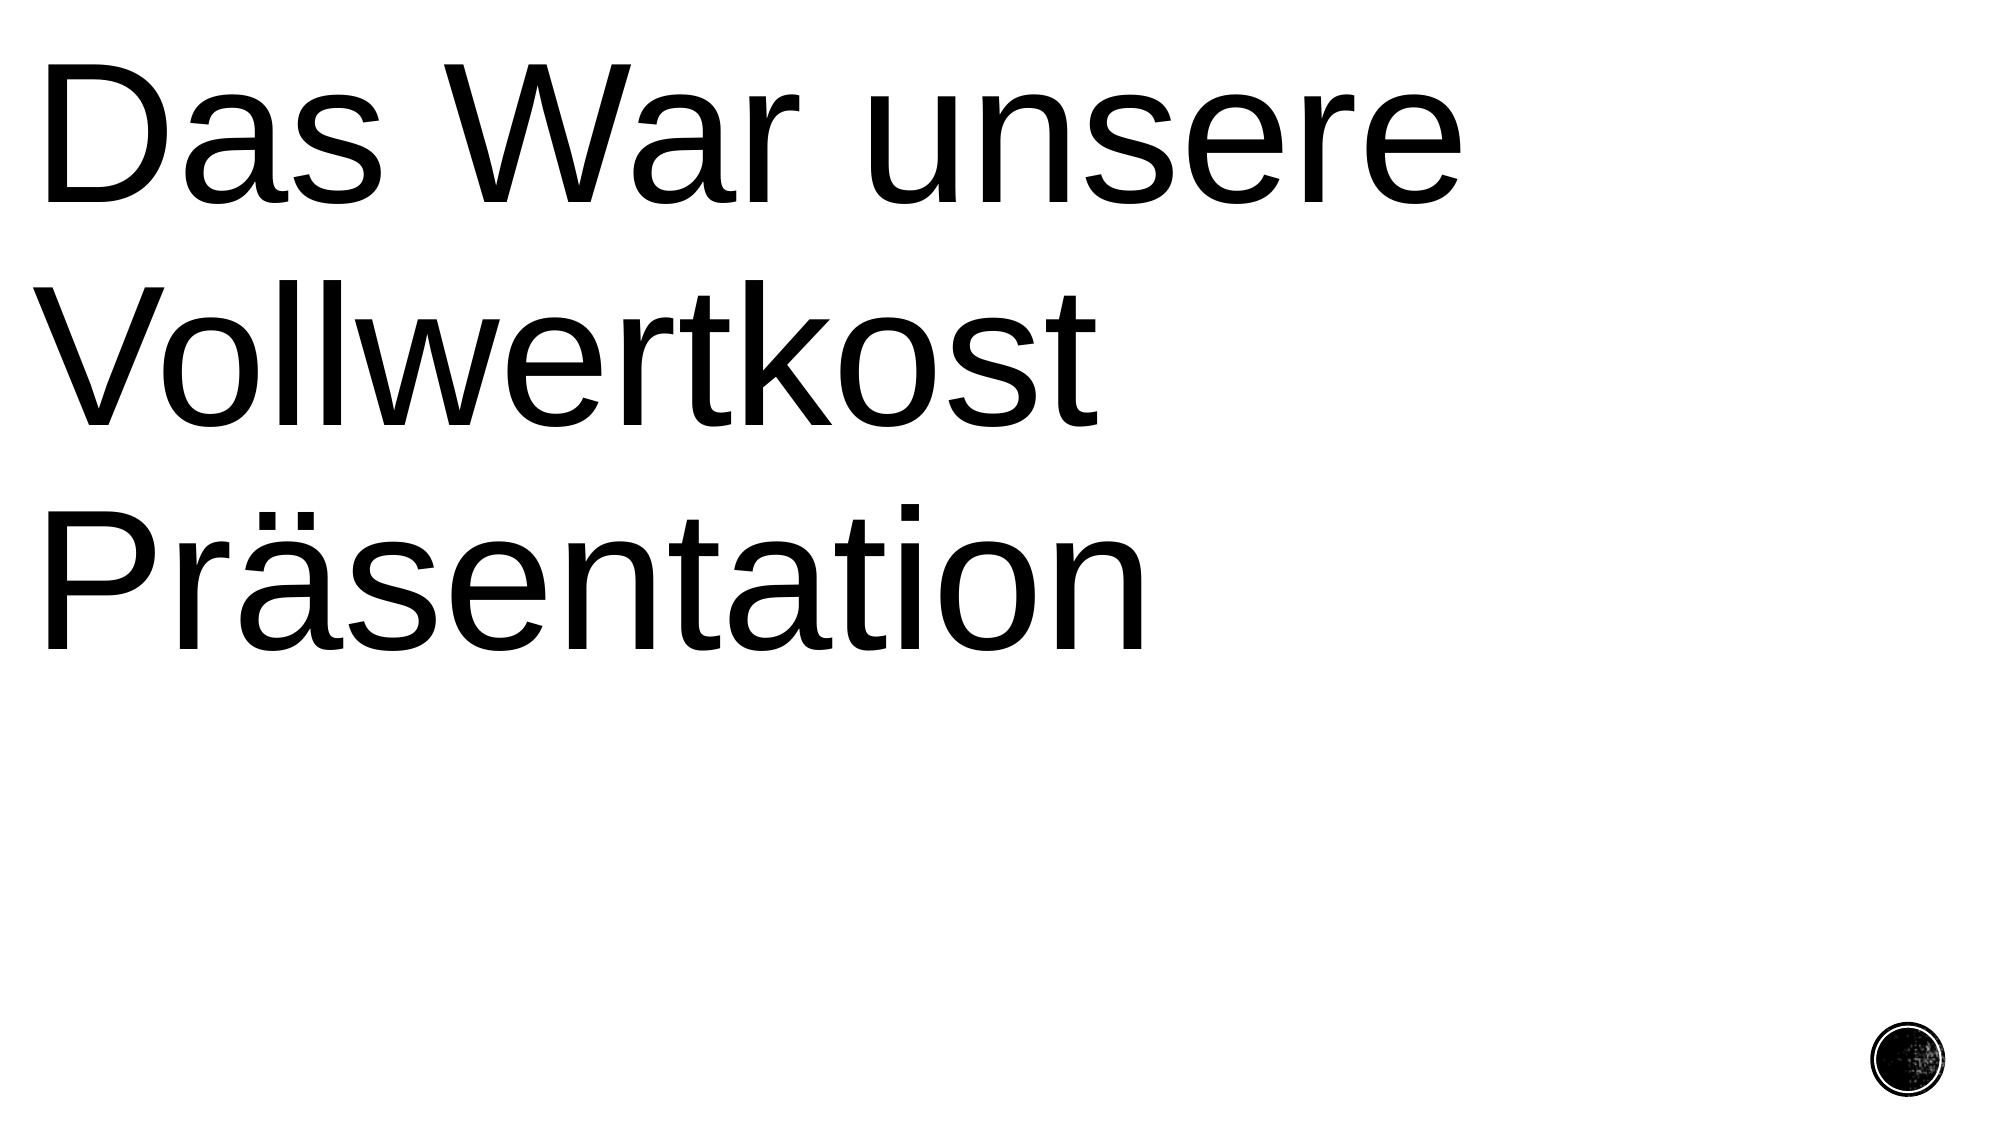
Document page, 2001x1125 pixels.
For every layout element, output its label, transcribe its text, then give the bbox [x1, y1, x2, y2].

text_box Das War unsere Vollwertkost Präsentation [18, 13, 2000, 958]
